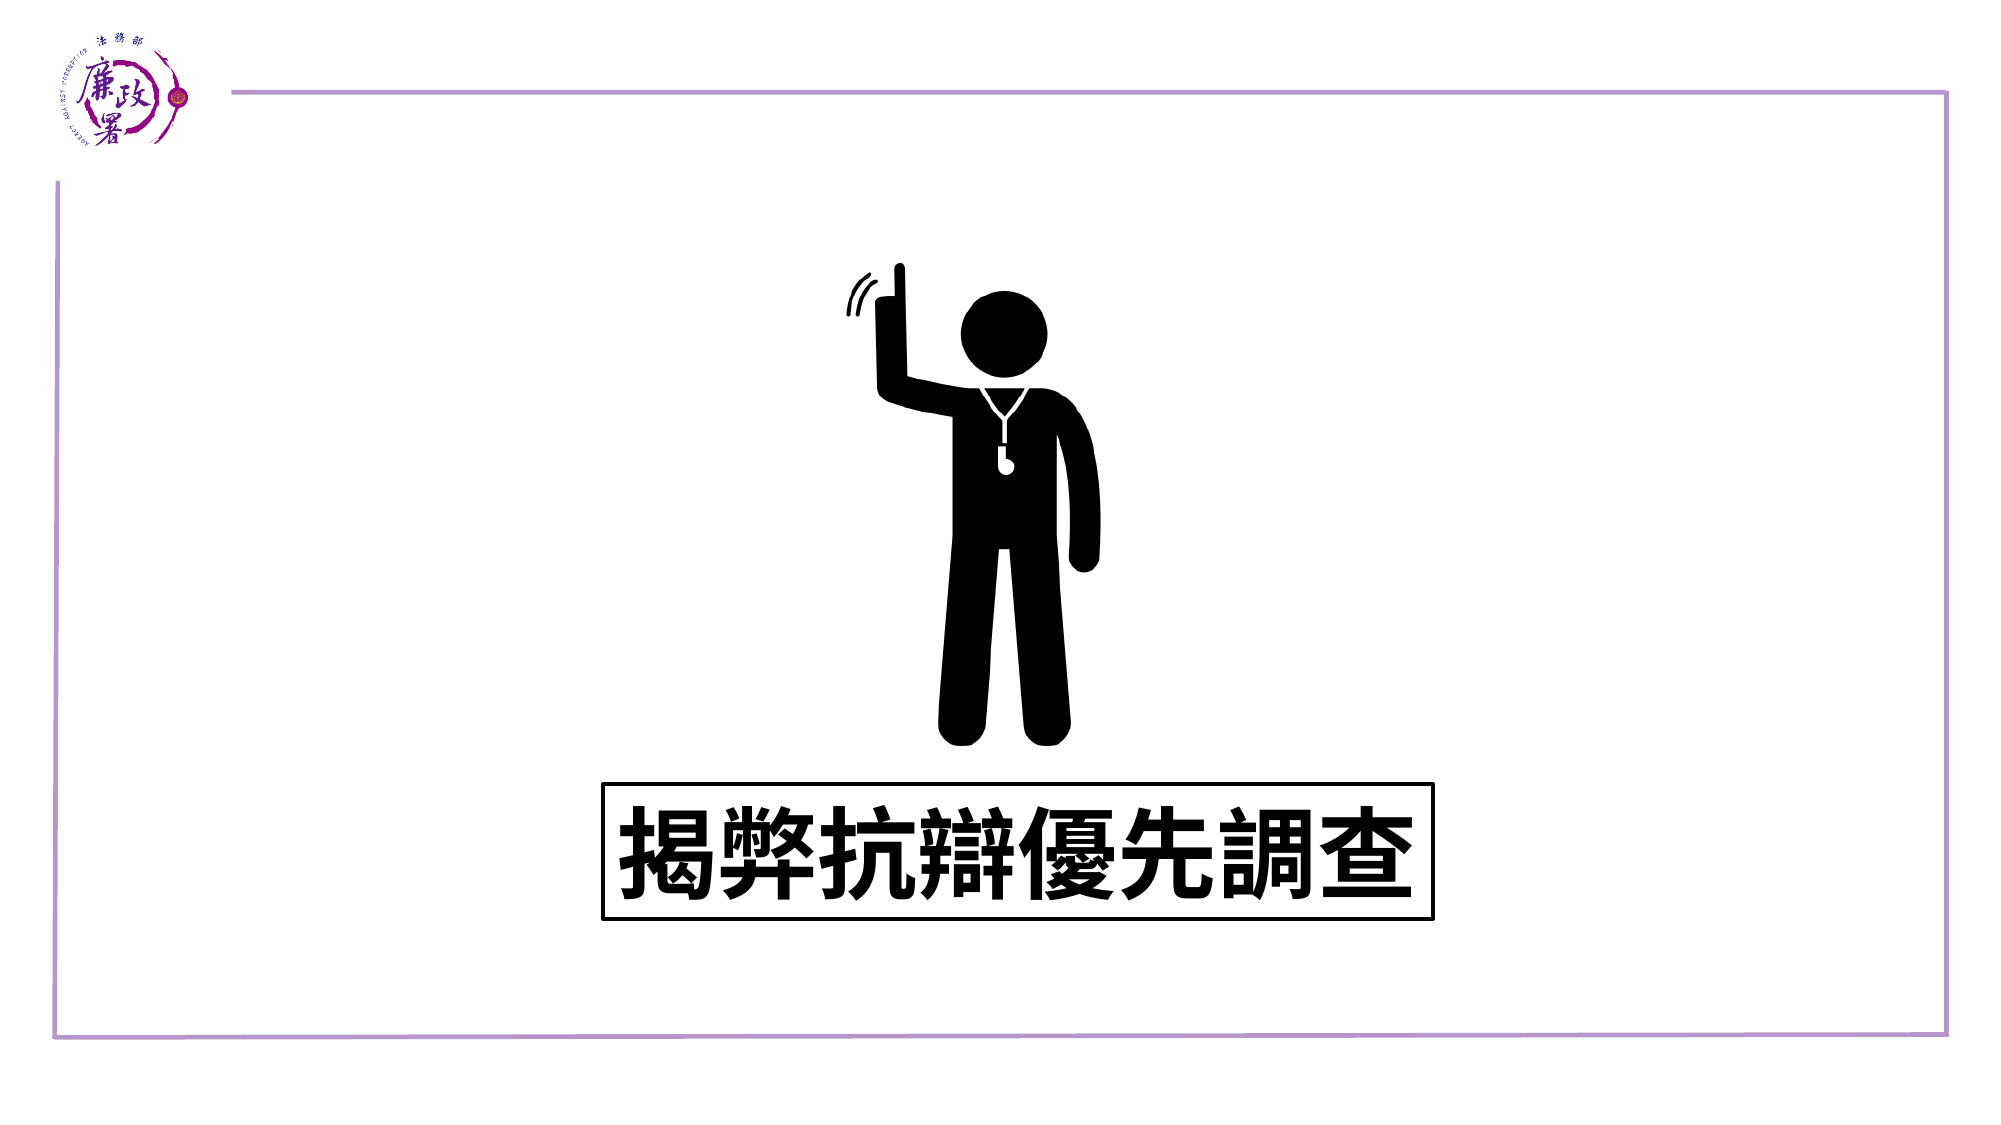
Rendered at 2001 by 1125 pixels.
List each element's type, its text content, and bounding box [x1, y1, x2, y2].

picture [731, 263, 1215, 746]
text_box 揭弊抗辯優先調查 [603, 784, 1433, 920]
picture [60, 32, 188, 146]
